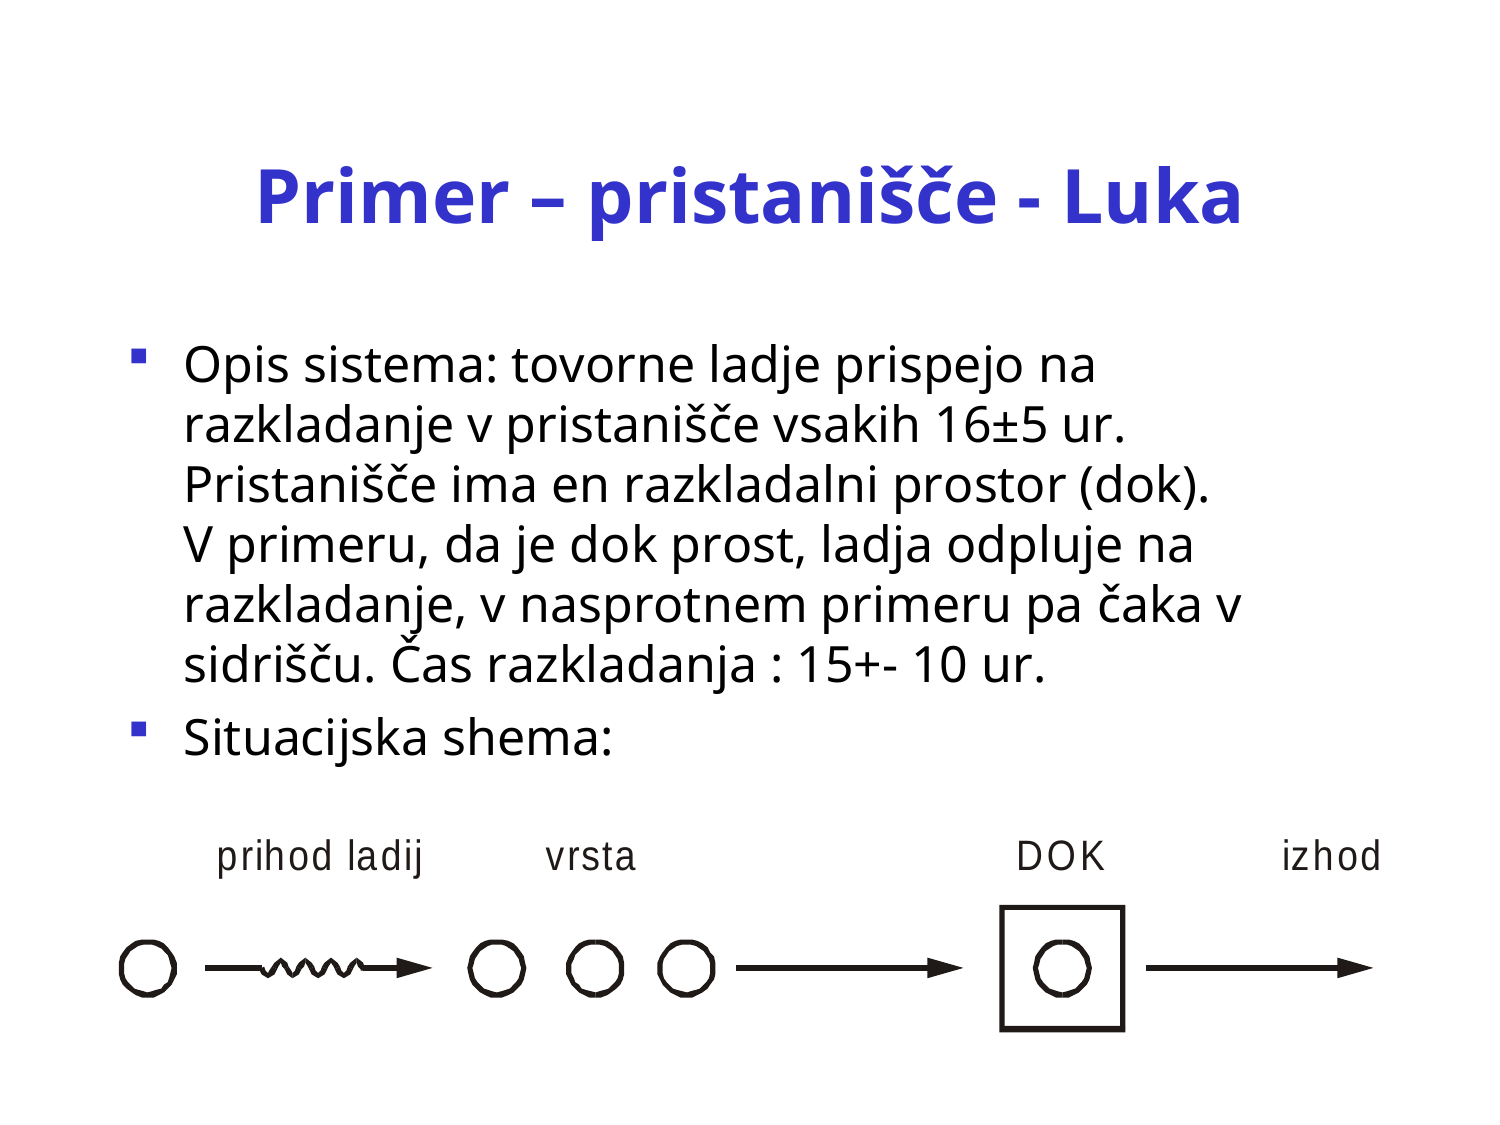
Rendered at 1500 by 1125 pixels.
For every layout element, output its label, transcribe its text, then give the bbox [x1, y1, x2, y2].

title Primer – pristanišče - Luka [112, 99, 1388, 288]
picture [112, 832, 1388, 1038]
list Opis sistema: tovorne ladje prispejo na razkladanje v pristanišče vsakih 16±5 ur. Pristanišče ima en razkladalni prostor (dok). V primeru, da je dok prost, ladja odpluje na razkladanje, v nasprotnem primeru pa čaka v sidrišču. Čas razkladanja : 15+- 10 ur. Situacijska shema: [112, 324, 1388, 832]
